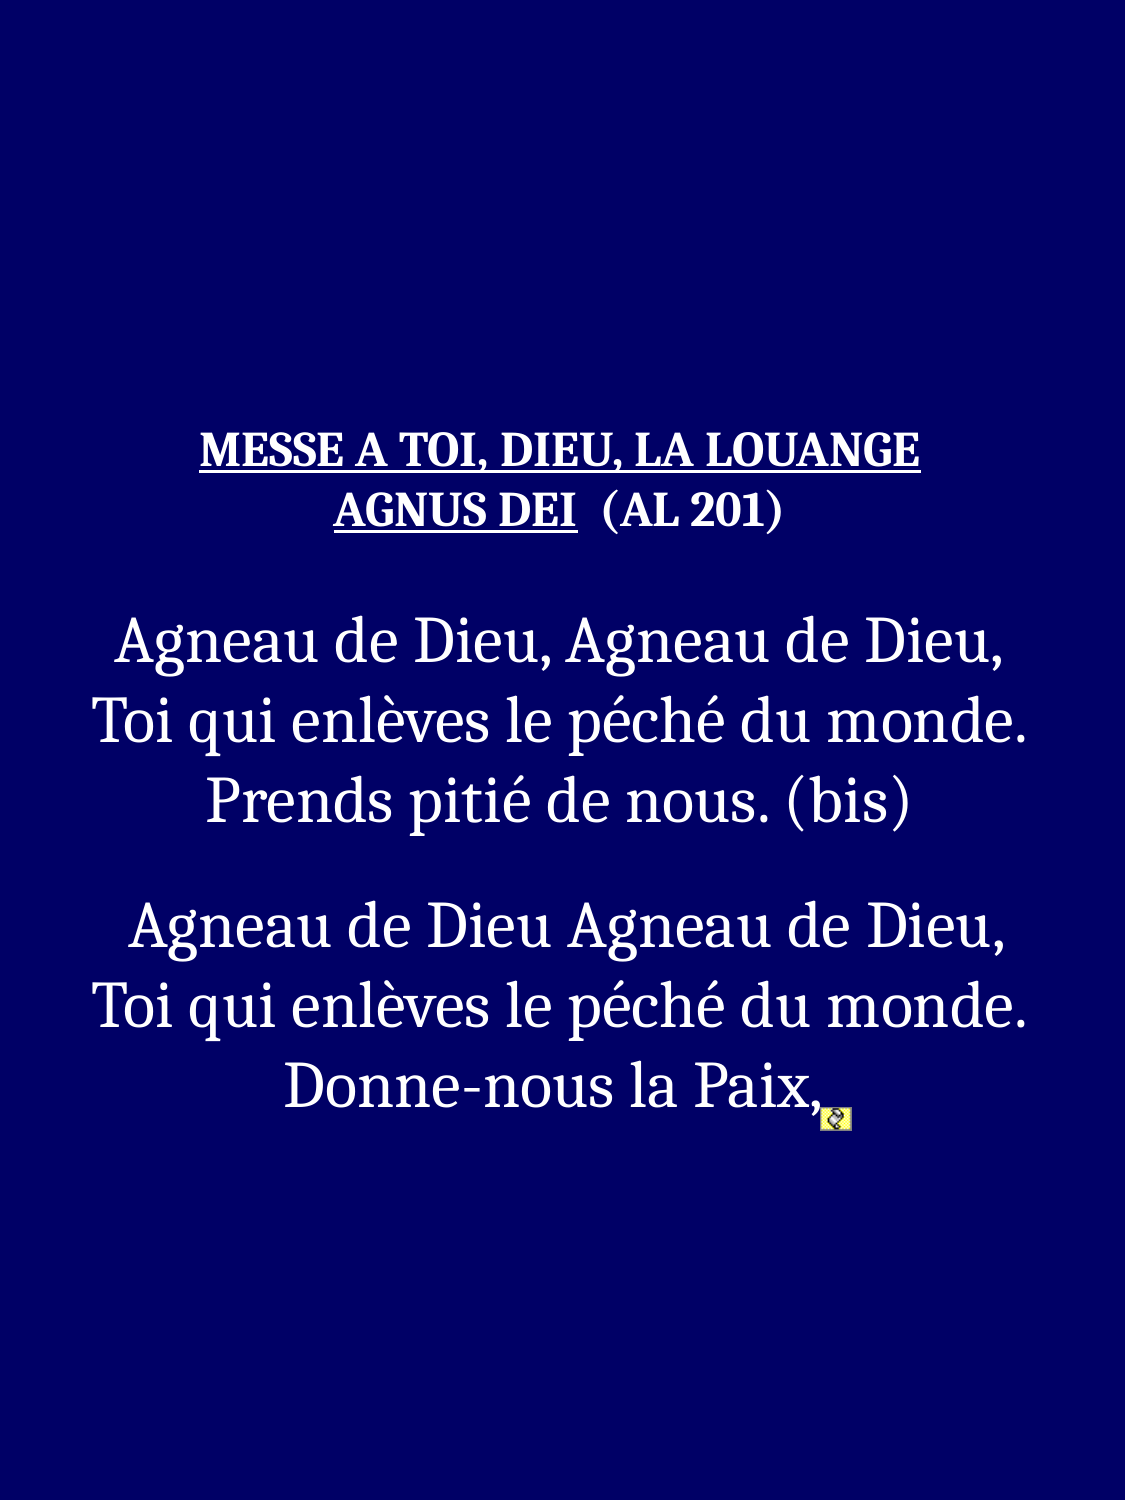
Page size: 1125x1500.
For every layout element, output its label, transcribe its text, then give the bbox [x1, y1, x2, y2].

picture [820, 1107, 852, 1131]
text_box MESSE A TOI, DIEU, LA LOUANGE AGNUS DEI (AL 201) Agneau de Dieu, Agneau de Dieu, Toi qui enlèves le péché du monde. Prends pitié de nous. (bis) Agneau de Dieu Agneau de Dieu, Toi qui enlèves le péché du monde. Donne-nous la Paix, [35, 391, 1085, 1146]
